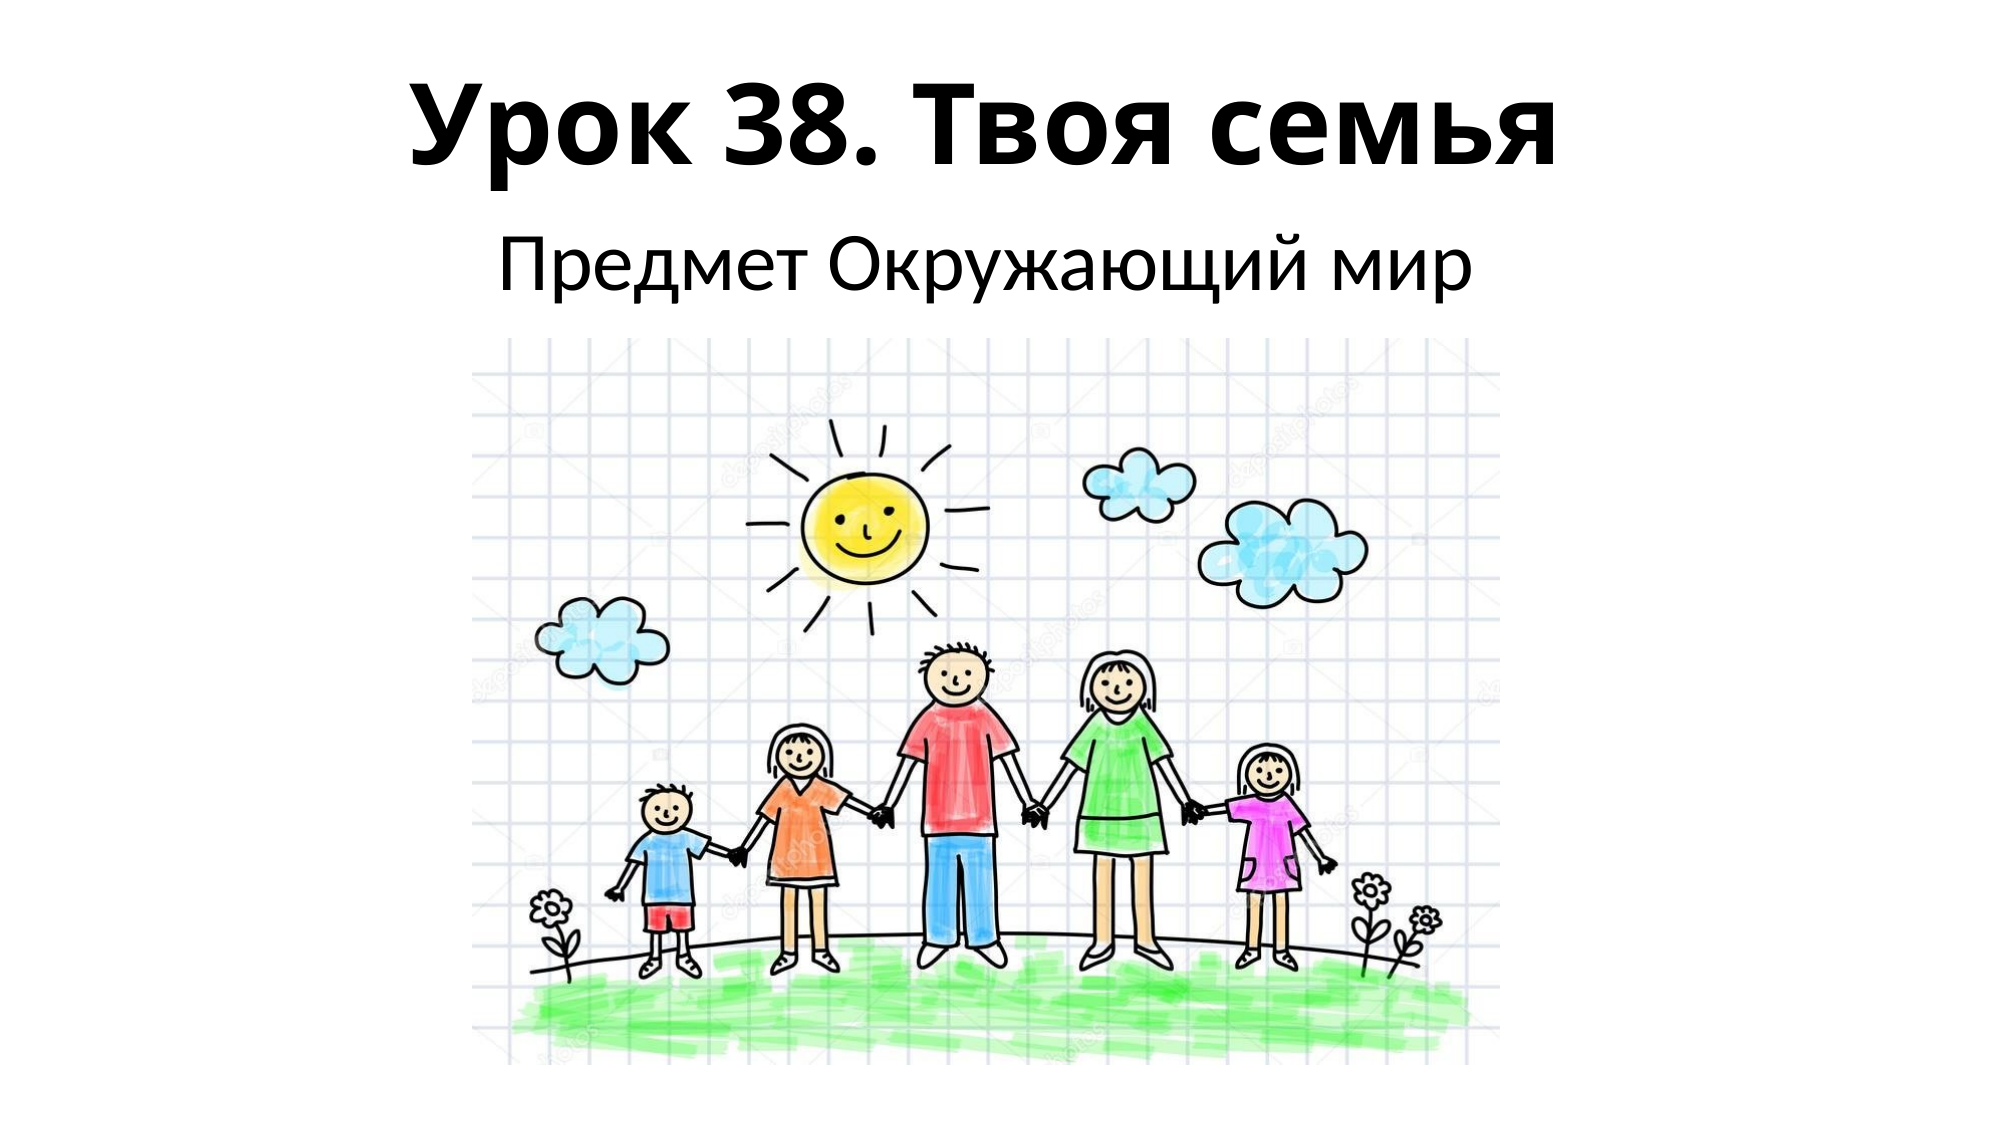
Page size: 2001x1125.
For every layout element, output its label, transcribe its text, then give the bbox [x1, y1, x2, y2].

title Урок 38. Твоя семья [236, 54, 1737, 197]
picture [472, 338, 1500, 1065]
subtitle Предмет Окружающий мир [236, 210, 1737, 325]
